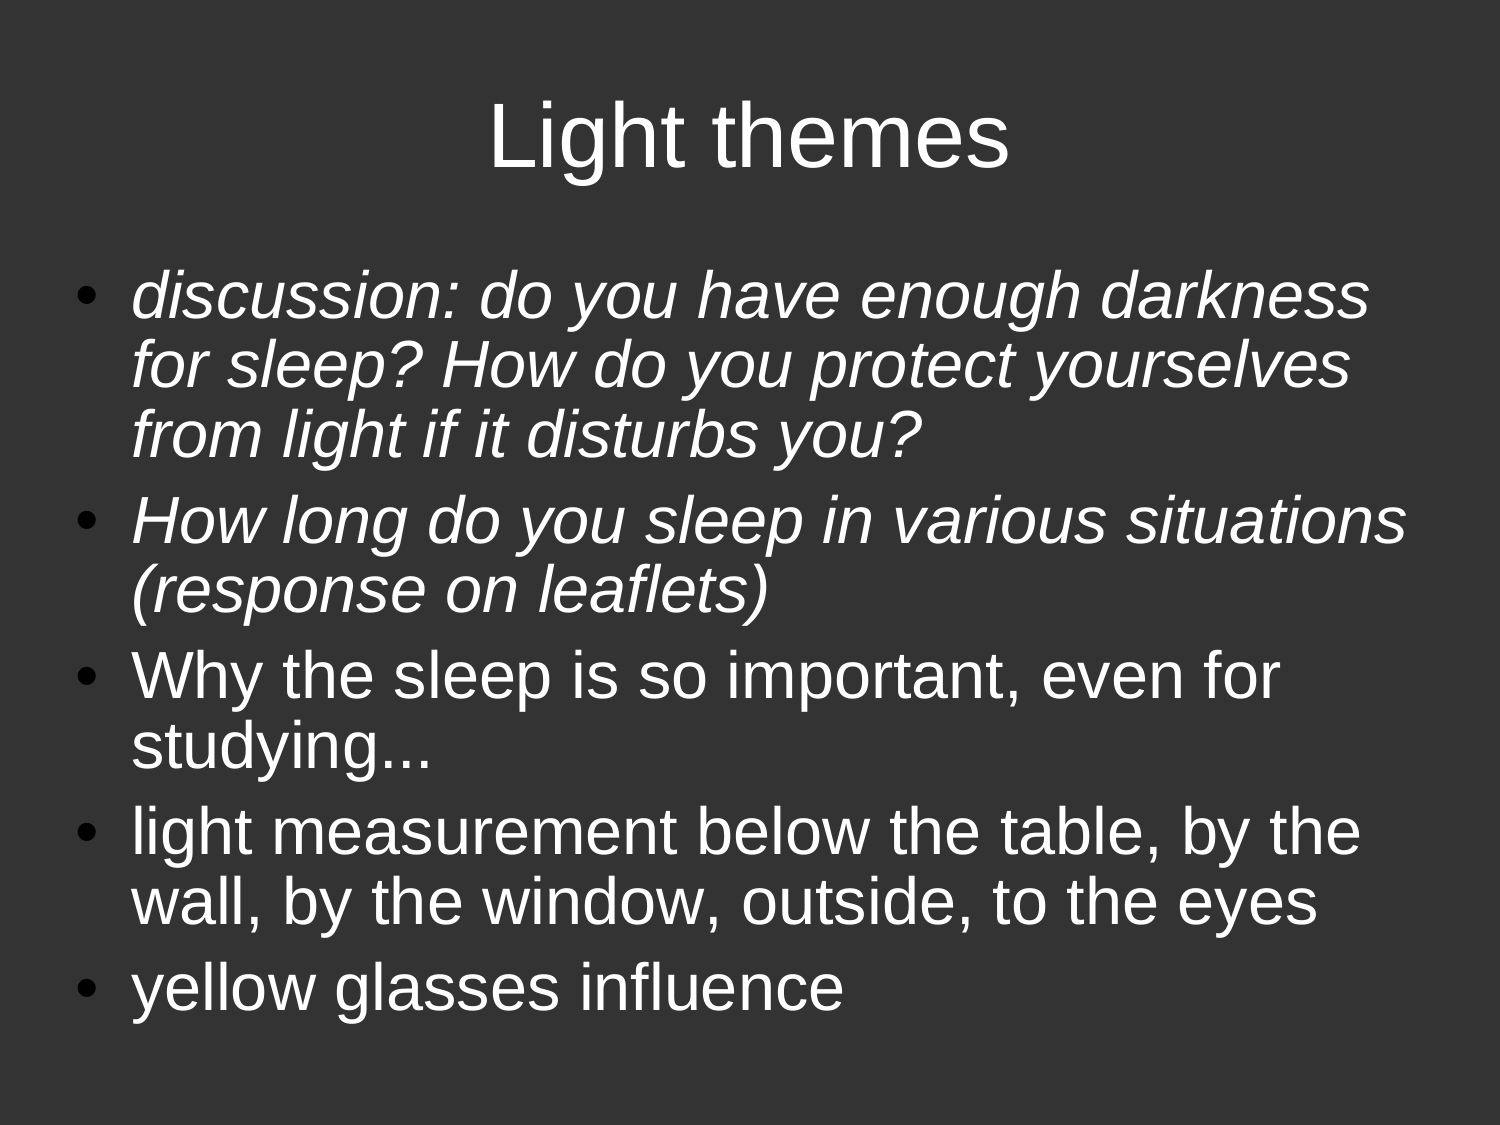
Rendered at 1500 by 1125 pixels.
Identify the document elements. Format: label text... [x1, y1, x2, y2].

title Light themes [75, 21, 1425, 257]
list discussion: do you have enough darkness for sleep? How do you protect yourselves from light if it disturbs you? How long do you sleep in various situations (response on leaflets) Why the sleep is so important, even for studying... light measurement below the table, by the wall, by the window, outside, to the eyes yellow glasses influence [75, 262, 1425, 1030]
